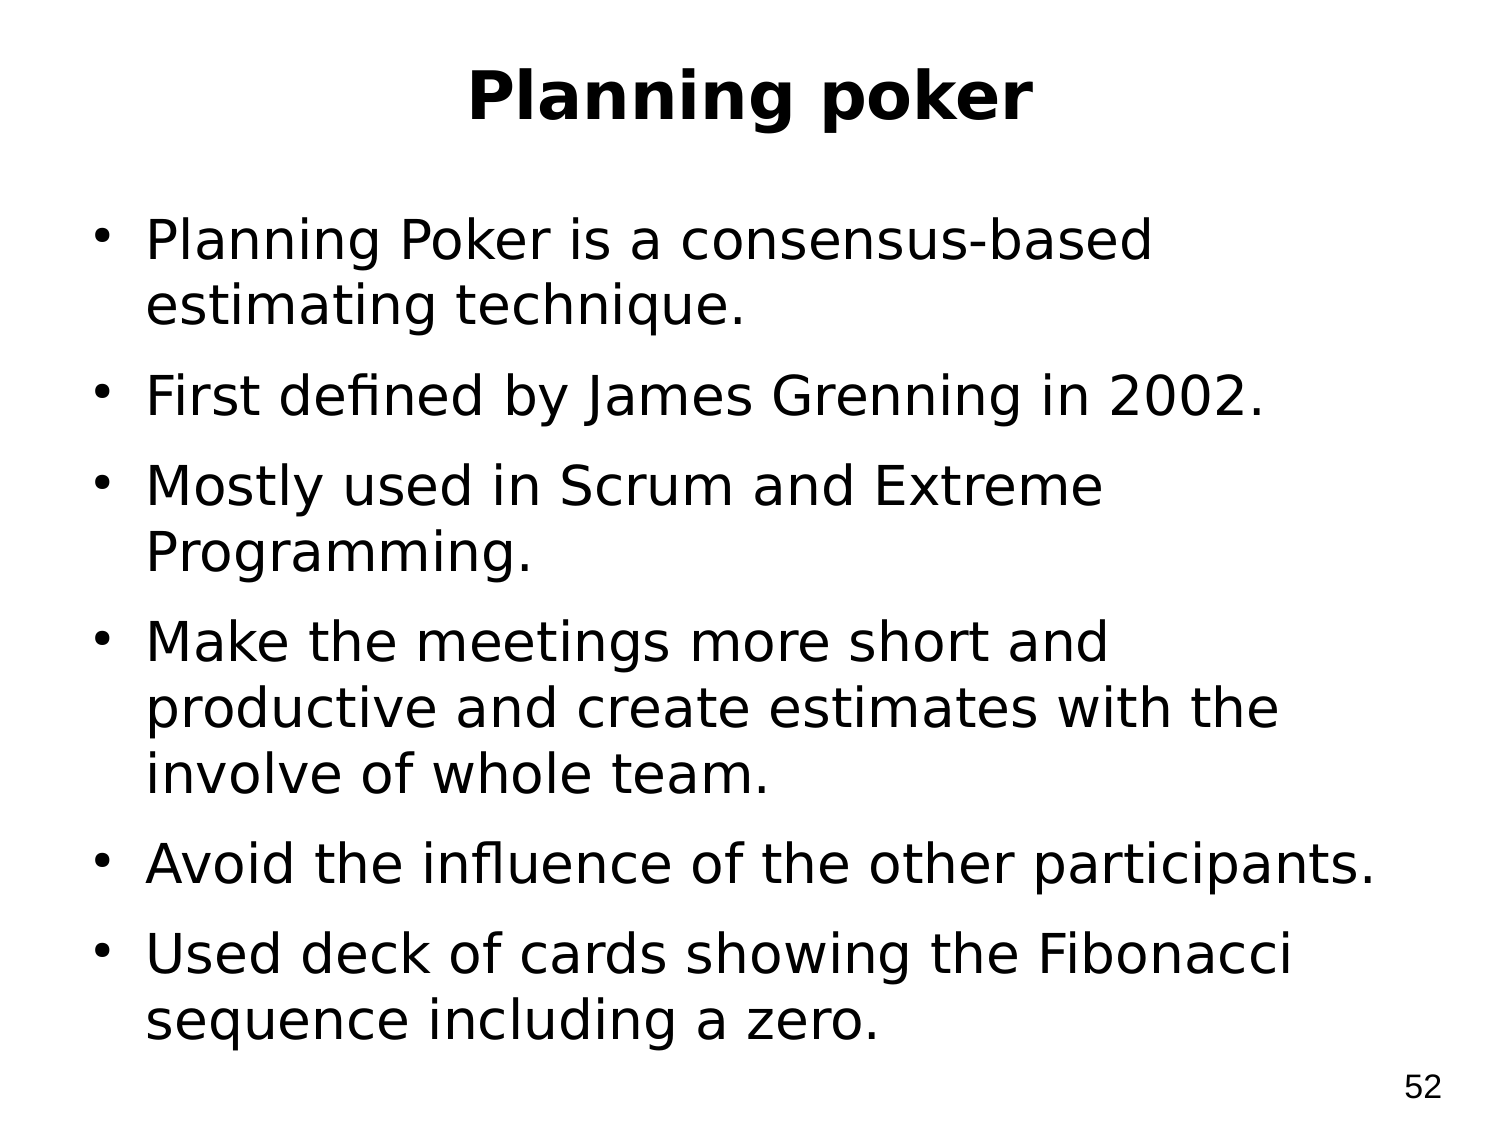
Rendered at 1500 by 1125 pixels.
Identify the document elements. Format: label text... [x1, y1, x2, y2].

title Planning poker [75, 44, 1425, 177]
list Planning Poker is a consensus-based estimating technique. First defined by James Grenning in 2002. Mostly used in Scrum and Extreme Programming. Make the meetings more short and productive and create estimates with the involve of whole team. Avoid the influence of the other participants. Used deck of cards showing the Fibonacci sequence including a zero. [75, 204, 1395, 1075]
